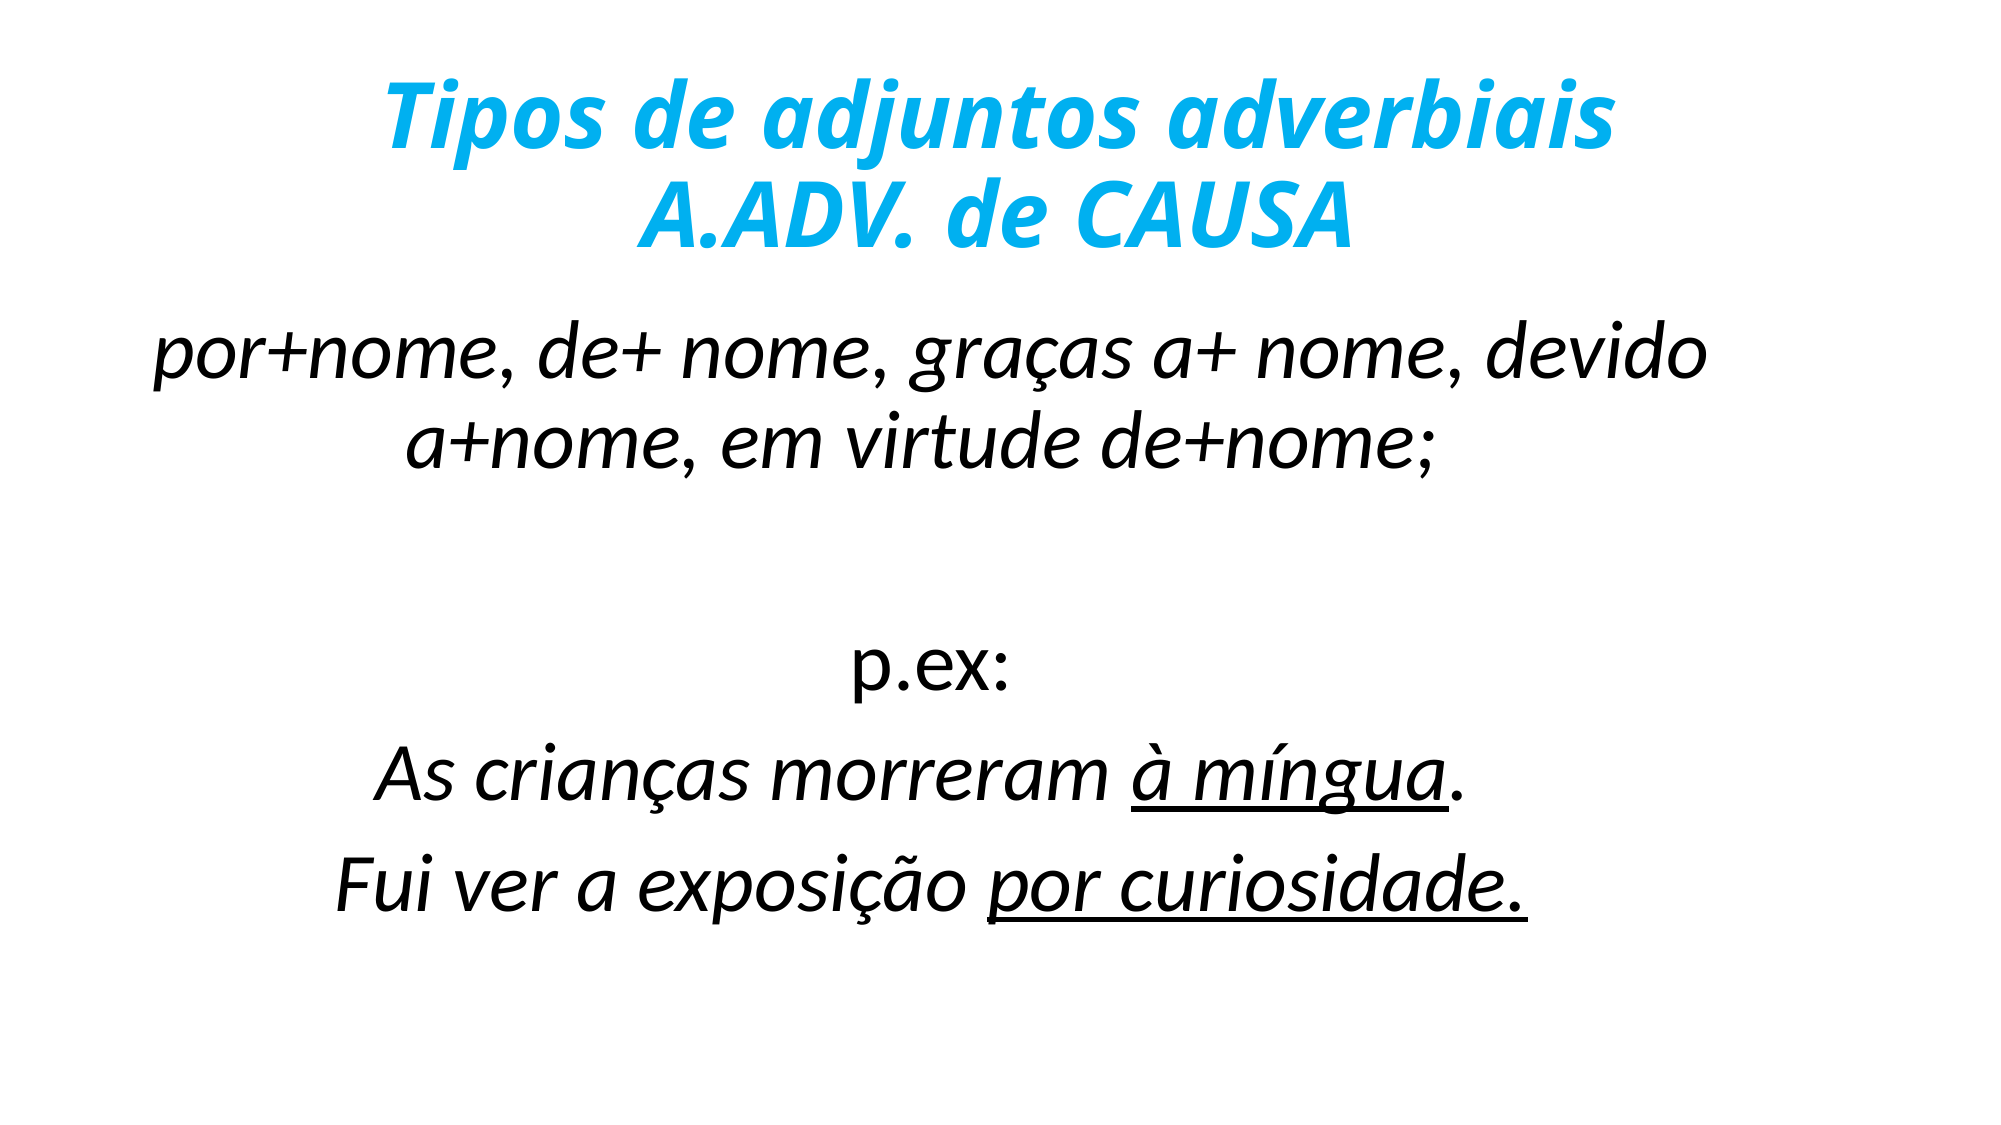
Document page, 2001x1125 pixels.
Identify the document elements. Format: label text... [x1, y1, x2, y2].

list por+nome, de+ nome, graças a+ nome, devido a+nome, em virtude de+nome; p.ex: As crianças morreram à míngua. Fui ver a exposição por curiosidade. [137, 299, 1863, 1014]
title Tipos de adjuntos adverbiais A.ADV. de CAUSA [137, 59, 1863, 278]
